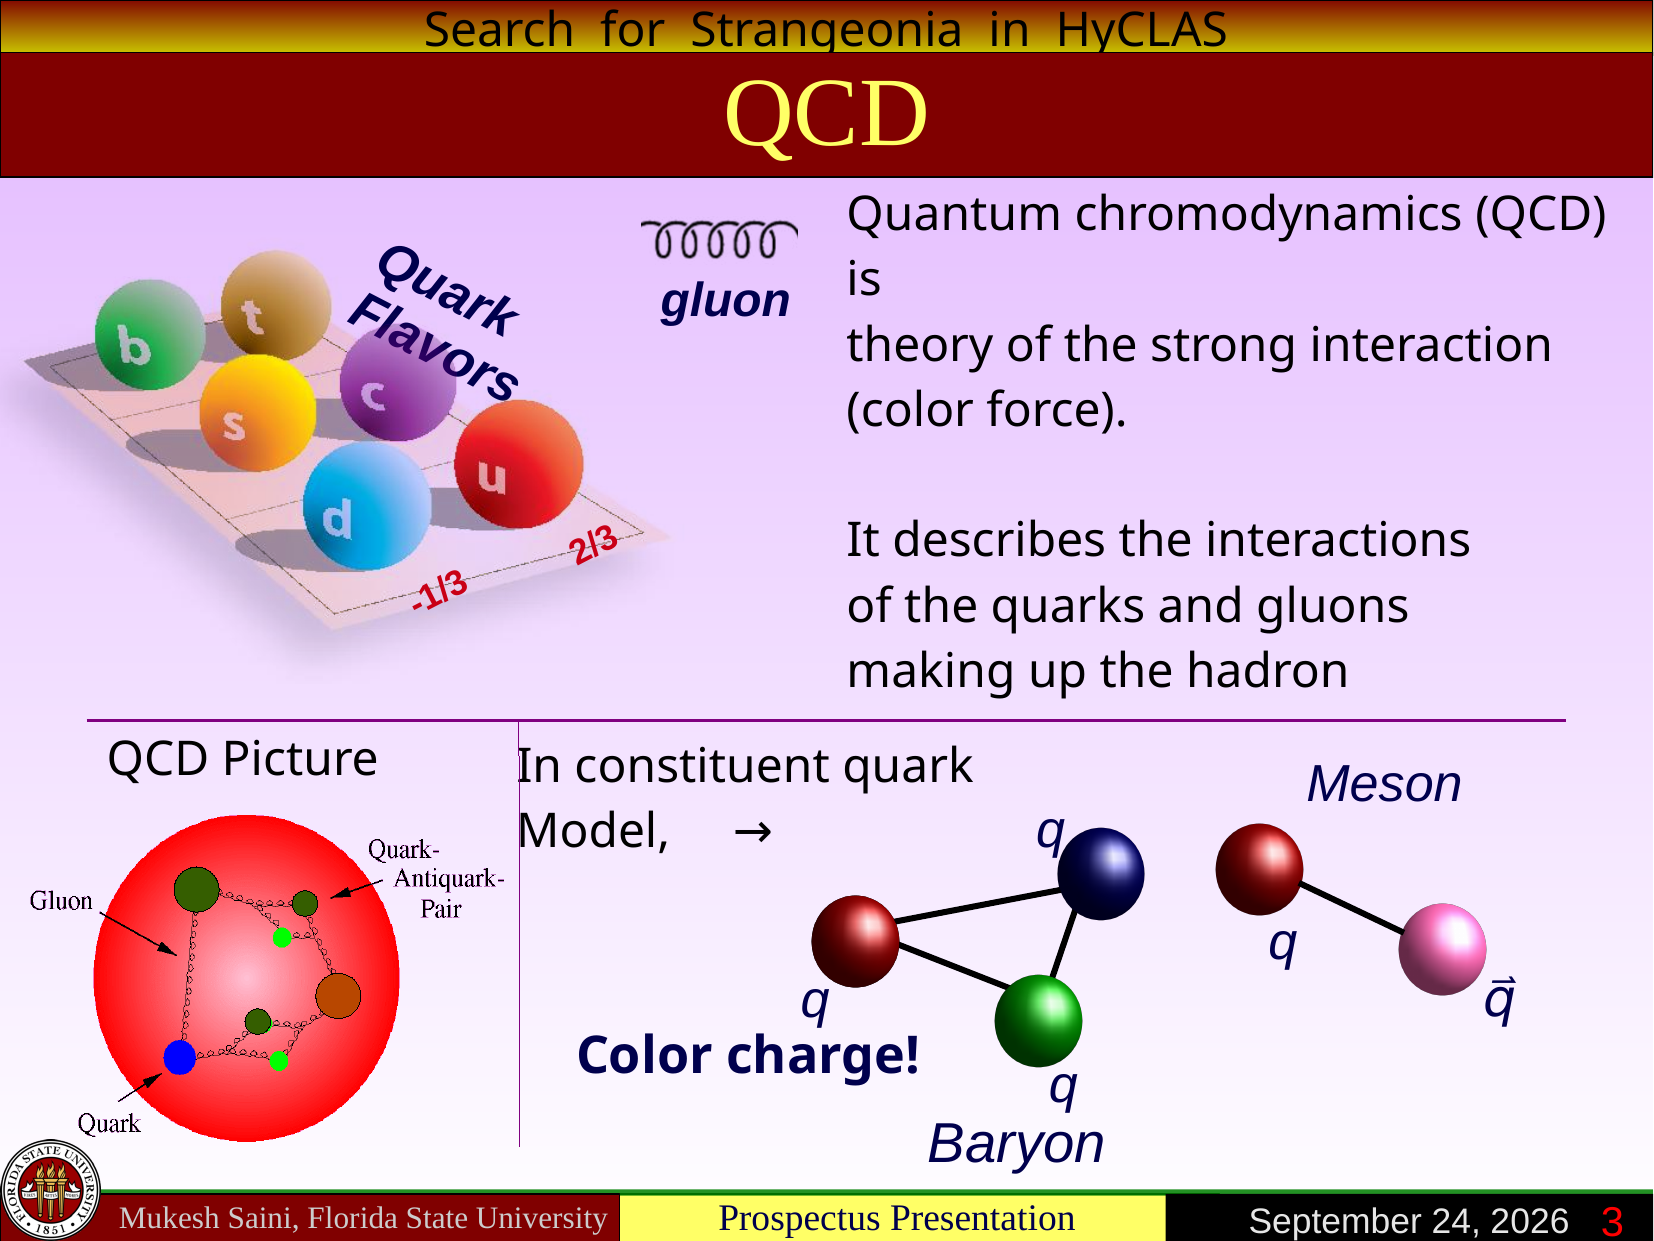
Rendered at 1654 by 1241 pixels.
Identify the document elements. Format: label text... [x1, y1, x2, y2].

text_box [244, 1008, 271, 1035]
text_box -1/3 [385, 546, 491, 638]
text_box Color charge! [561, 1011, 919, 1099]
text_box In constituent quark Model, → [488, 723, 1091, 884]
text_box [315, 973, 361, 1019]
text_box q⃑ [1469, 961, 1603, 1089]
picture [0, 190, 800, 684]
text_box Quantum chromodynamics (QCD) is theory of the strong interaction (color force). It describes the interactions of the quarks and gluons making up the hadron [831, 172, 1653, 657]
text_box gluon [645, 265, 806, 335]
text_box 2/3 [545, 502, 641, 587]
text_box Baryon [912, 1104, 1121, 1183]
picture [0, 790, 547, 1241]
text_box q [1253, 905, 1313, 978]
text_box q [785, 962, 845, 1036]
text_box QCD [501, 51, 1152, 175]
text_box Meson [1291, 747, 1486, 829]
text_box [292, 890, 318, 917]
text_box q [1034, 1047, 1093, 1121]
text_box [174, 866, 220, 913]
text_box QCD Picture [91, 716, 402, 799]
